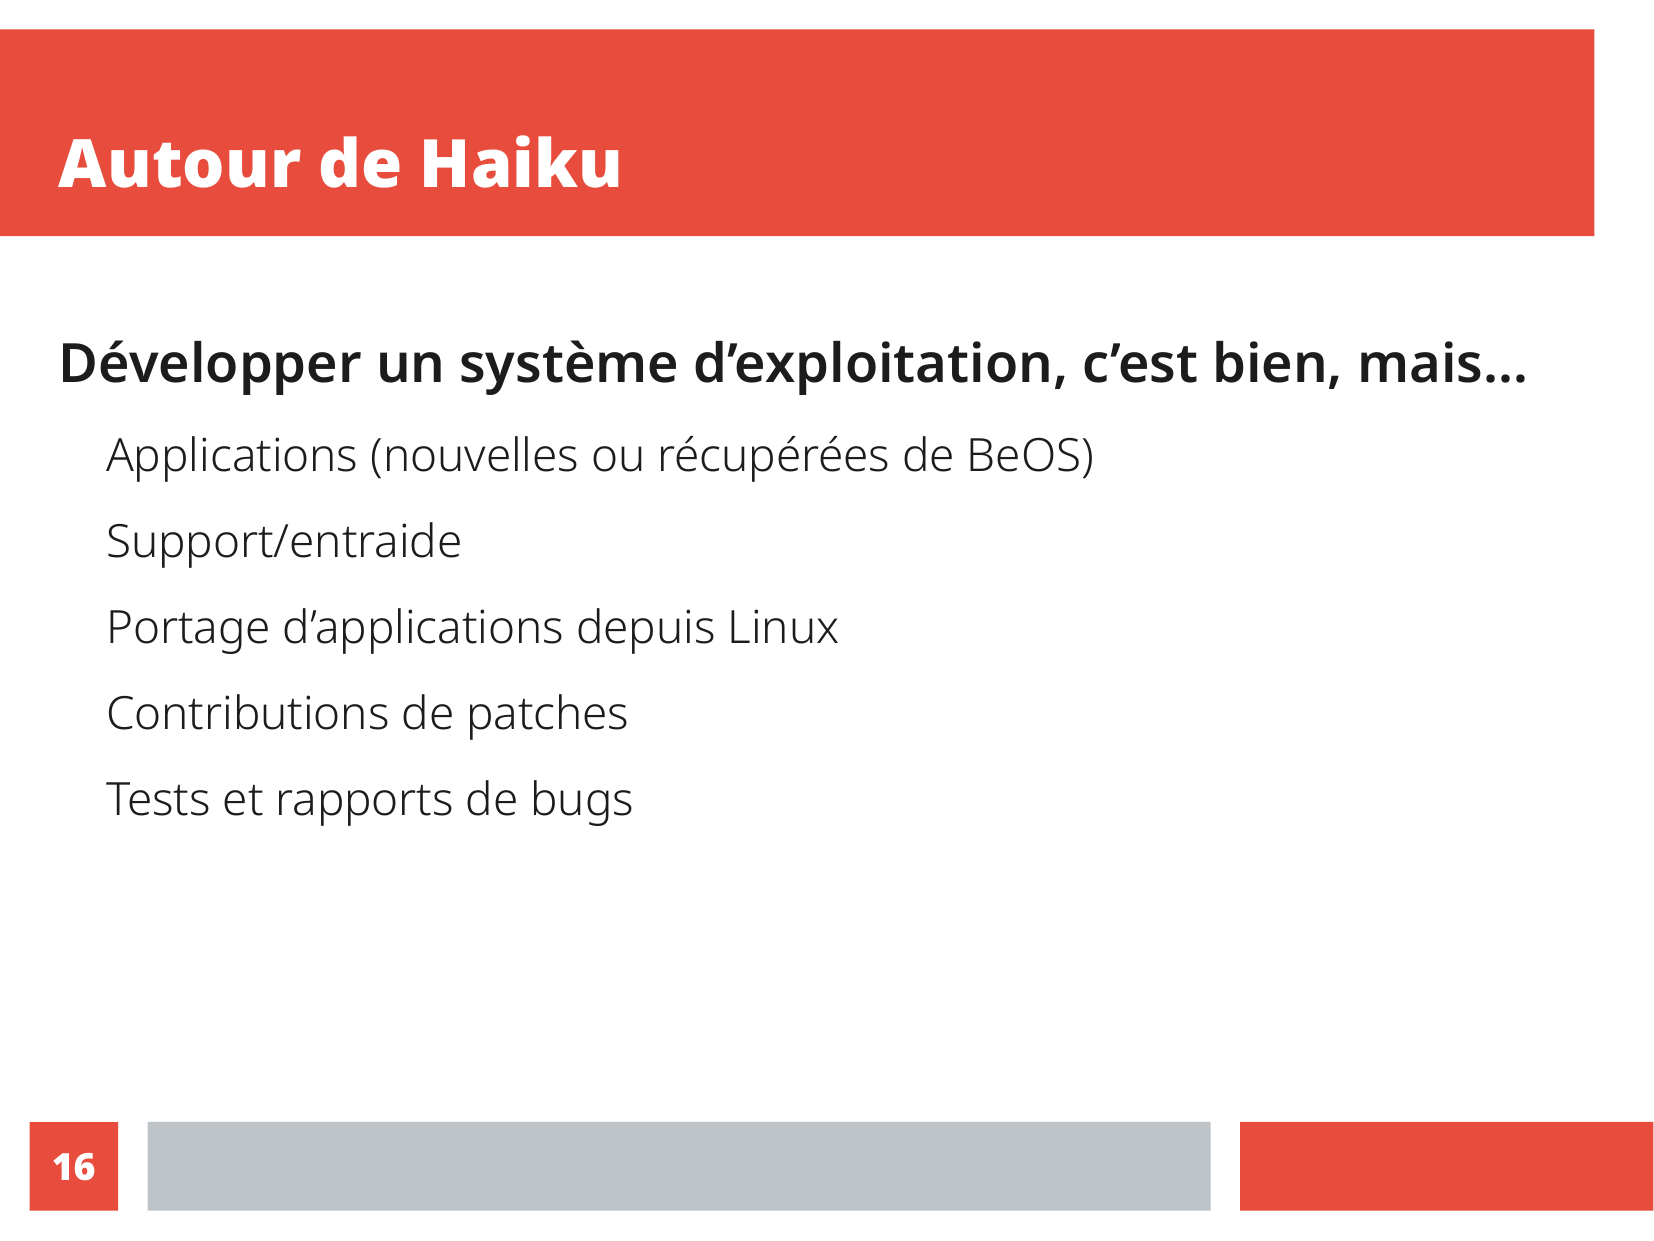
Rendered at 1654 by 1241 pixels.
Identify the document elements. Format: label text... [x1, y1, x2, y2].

list Développer un système d’exploitation, c’est bien, mais… Applications (nouvelles ou récupérées de BeOS) Support/entraide Portage d’applications depuis Linux Contributions de patches Tests et rapports de bugs [59, 324, 1565, 1093]
title Autour de Haiku [59, 59, 1595, 207]
